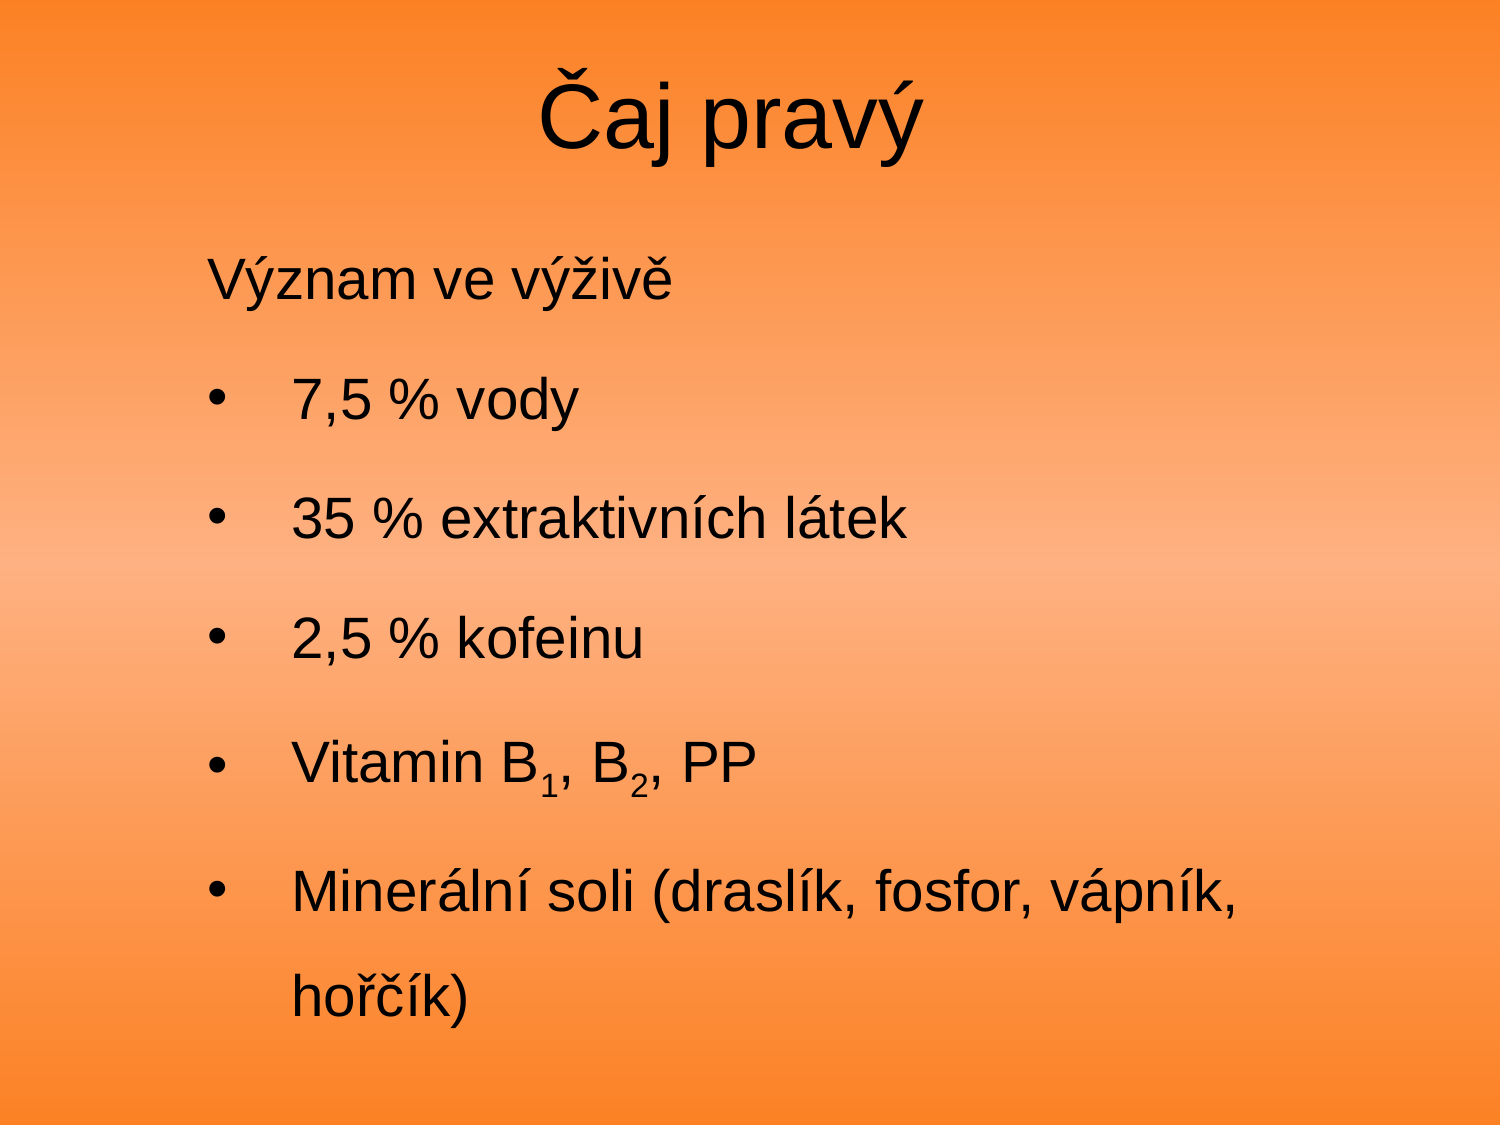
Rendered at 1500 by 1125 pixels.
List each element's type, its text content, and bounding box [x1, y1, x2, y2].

title Čaj pravý [93, 35, 1369, 188]
list Význam ve výživě 7,5 % vody 35 % extraktivních látek 2,5 % kofeinu Vitamin B1, B2, PP Minerální soli (draslík, fosfor, vápník, hořčík) [117, 199, 1393, 1125]
